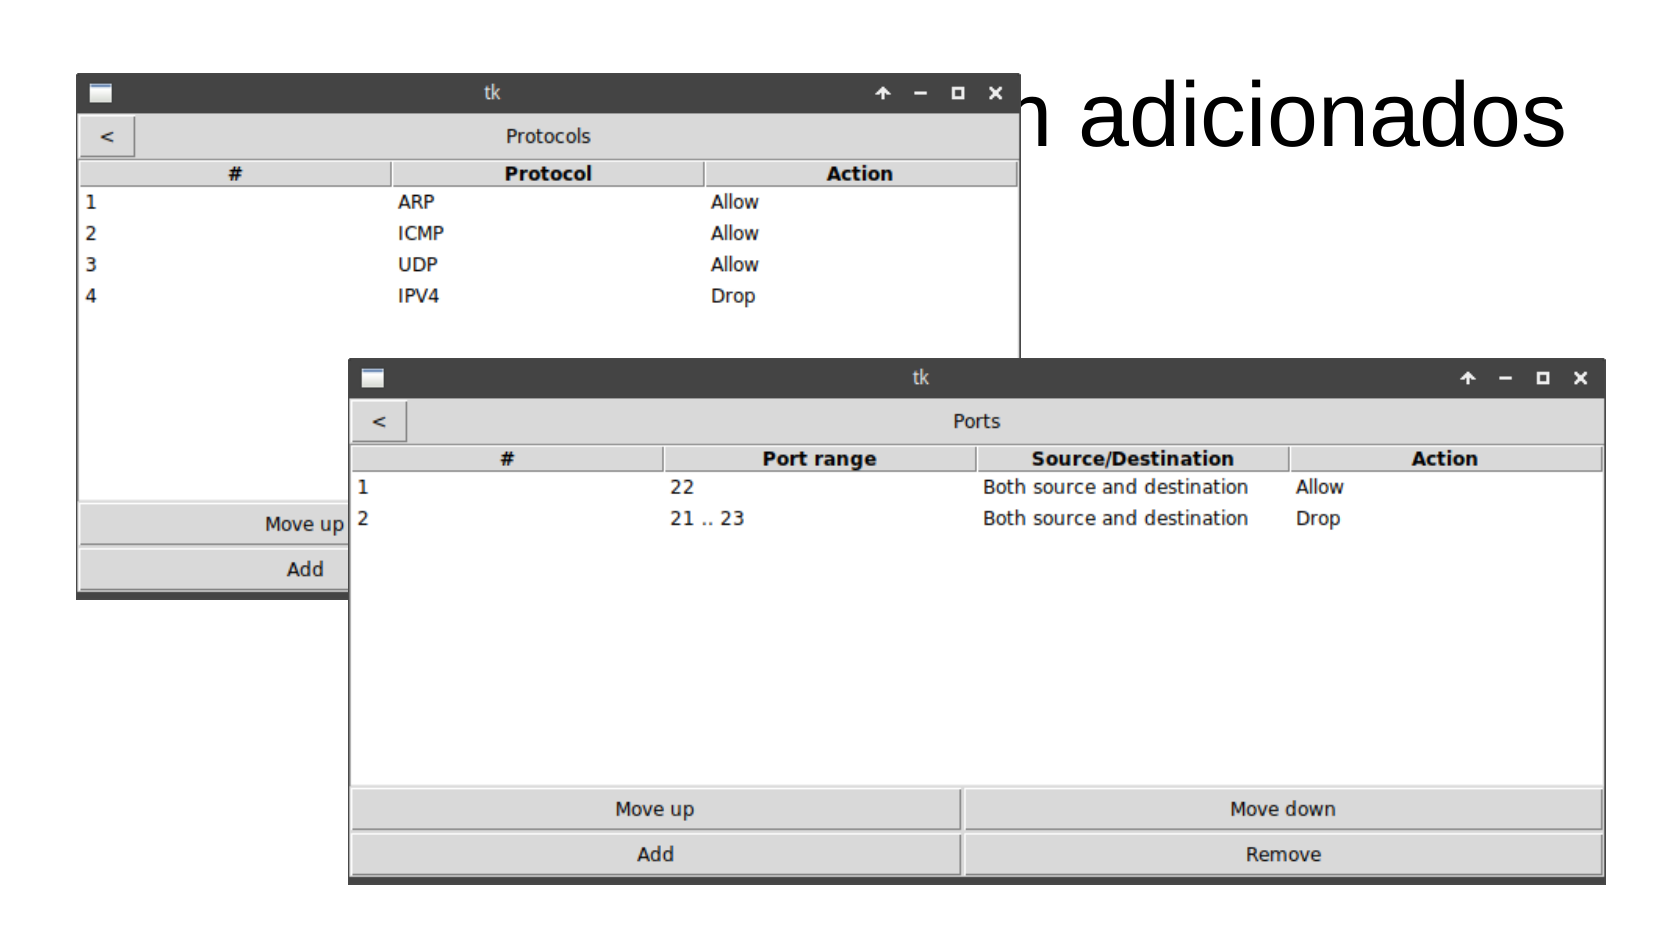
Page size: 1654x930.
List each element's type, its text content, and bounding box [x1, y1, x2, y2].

picture [76, 73, 1606, 886]
title Como os critérios foram adicionados [30, 12, 1621, 218]
